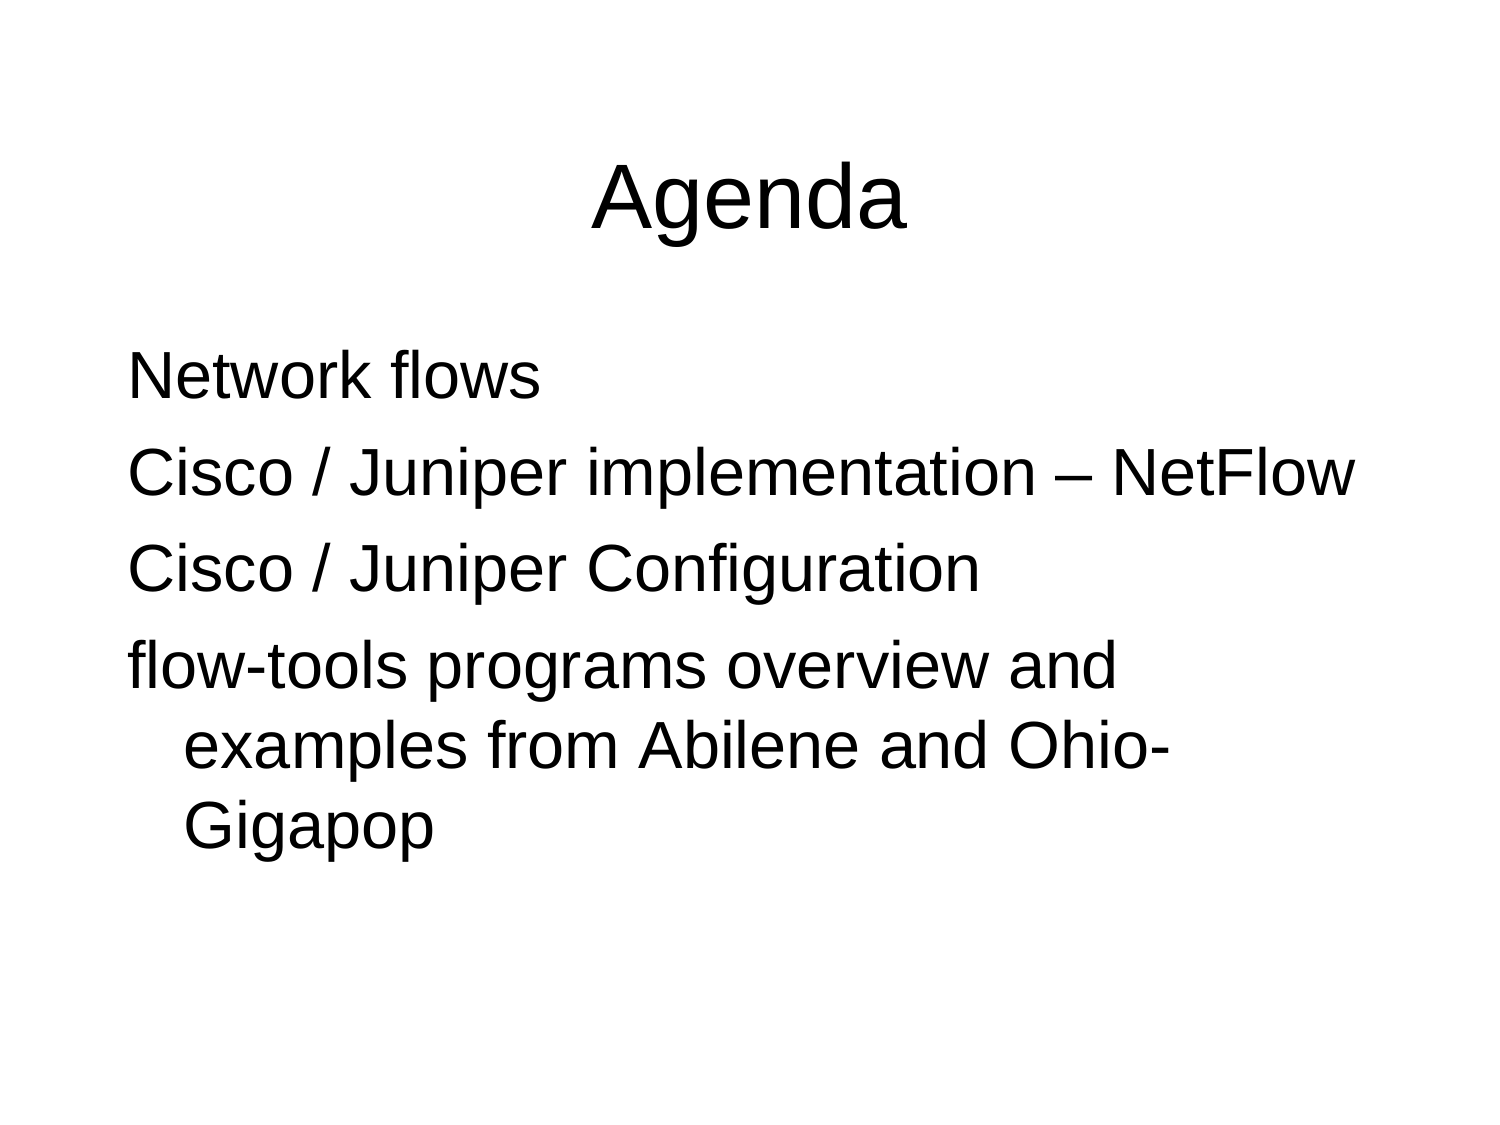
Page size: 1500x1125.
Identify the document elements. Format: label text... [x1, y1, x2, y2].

list Network flows Cisco / Juniper implementation – NetFlow Cisco / Juniper Configuration flow-tools programs overview and examples from Abilene and Ohio-Gigapop [112, 324, 1388, 1000]
title Agenda [112, 99, 1388, 288]
